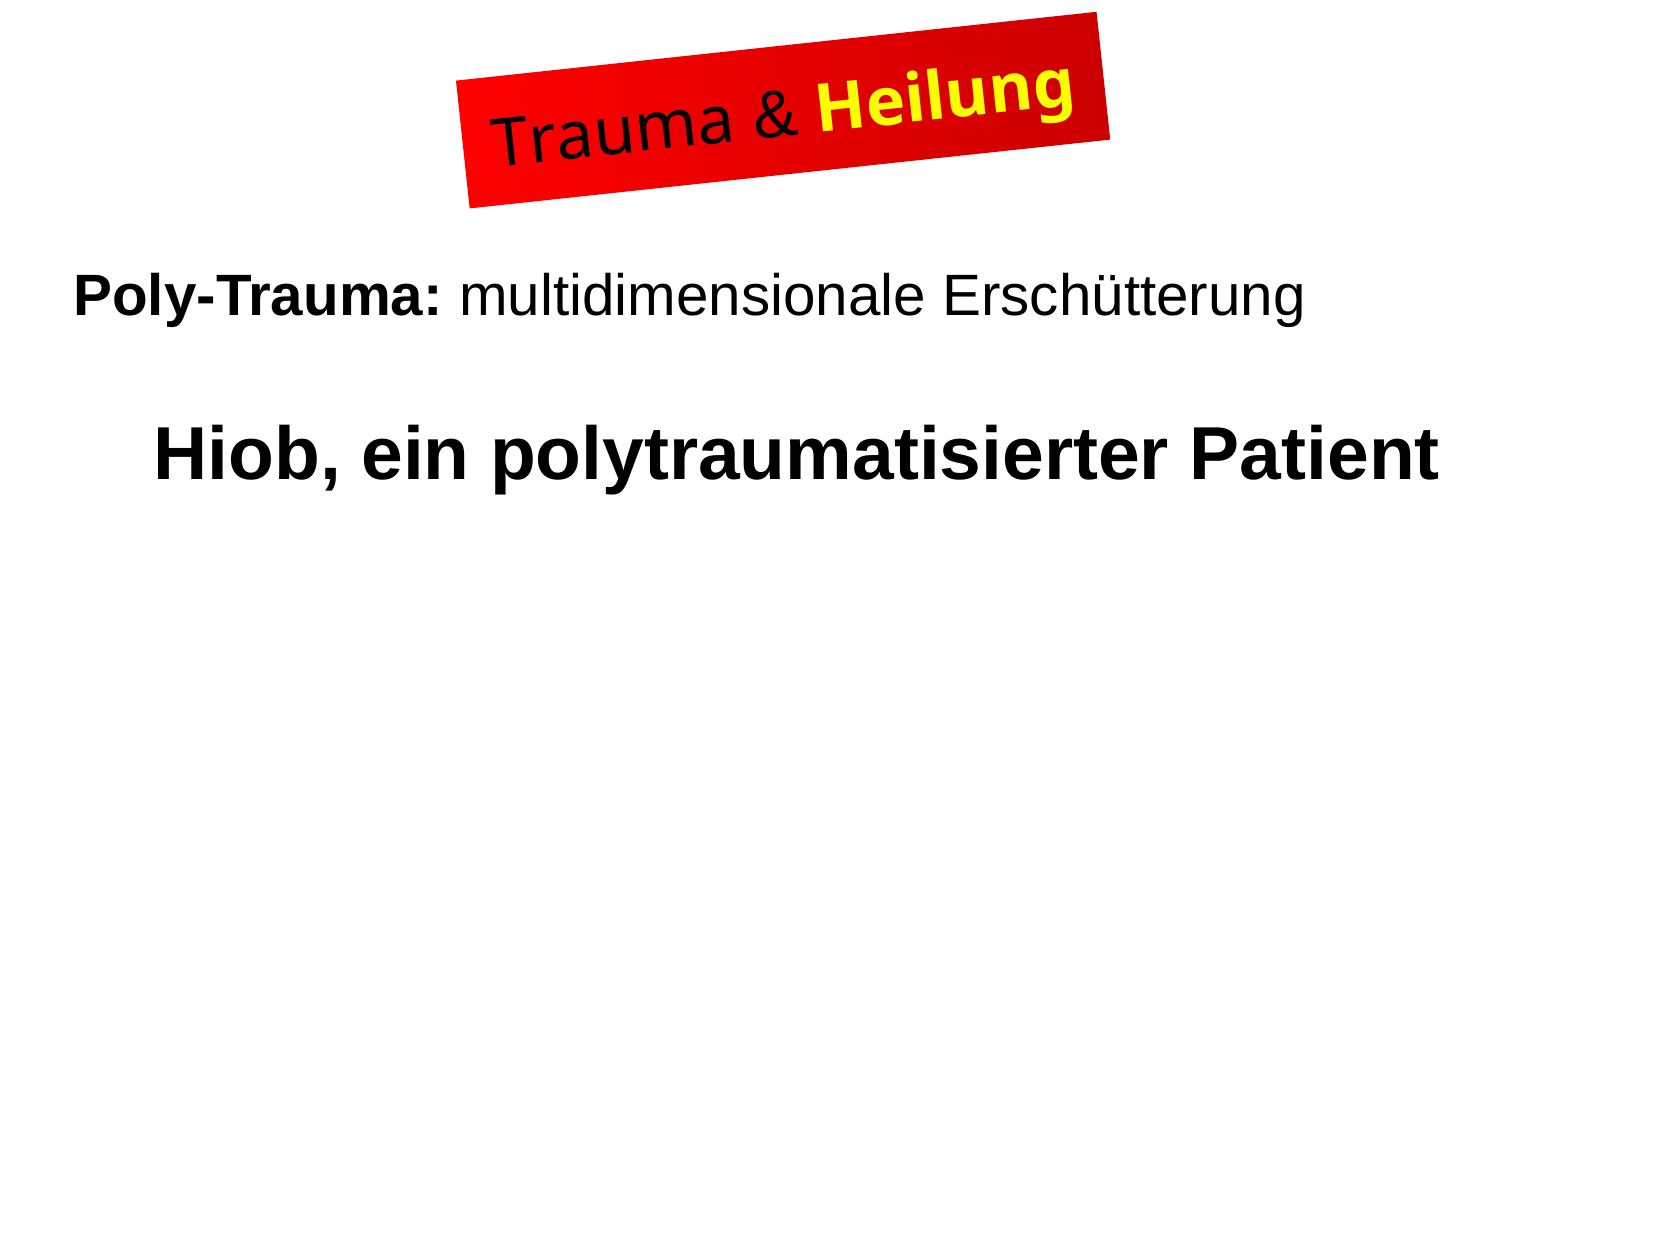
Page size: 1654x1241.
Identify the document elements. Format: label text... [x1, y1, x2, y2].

text_box Poly-Trauma: multidimensionale Erschütterung Hiob, ein polytraumatisierter Patient [59, 254, 1536, 1088]
title Trauma & Heilung [455, 11, 1111, 209]
